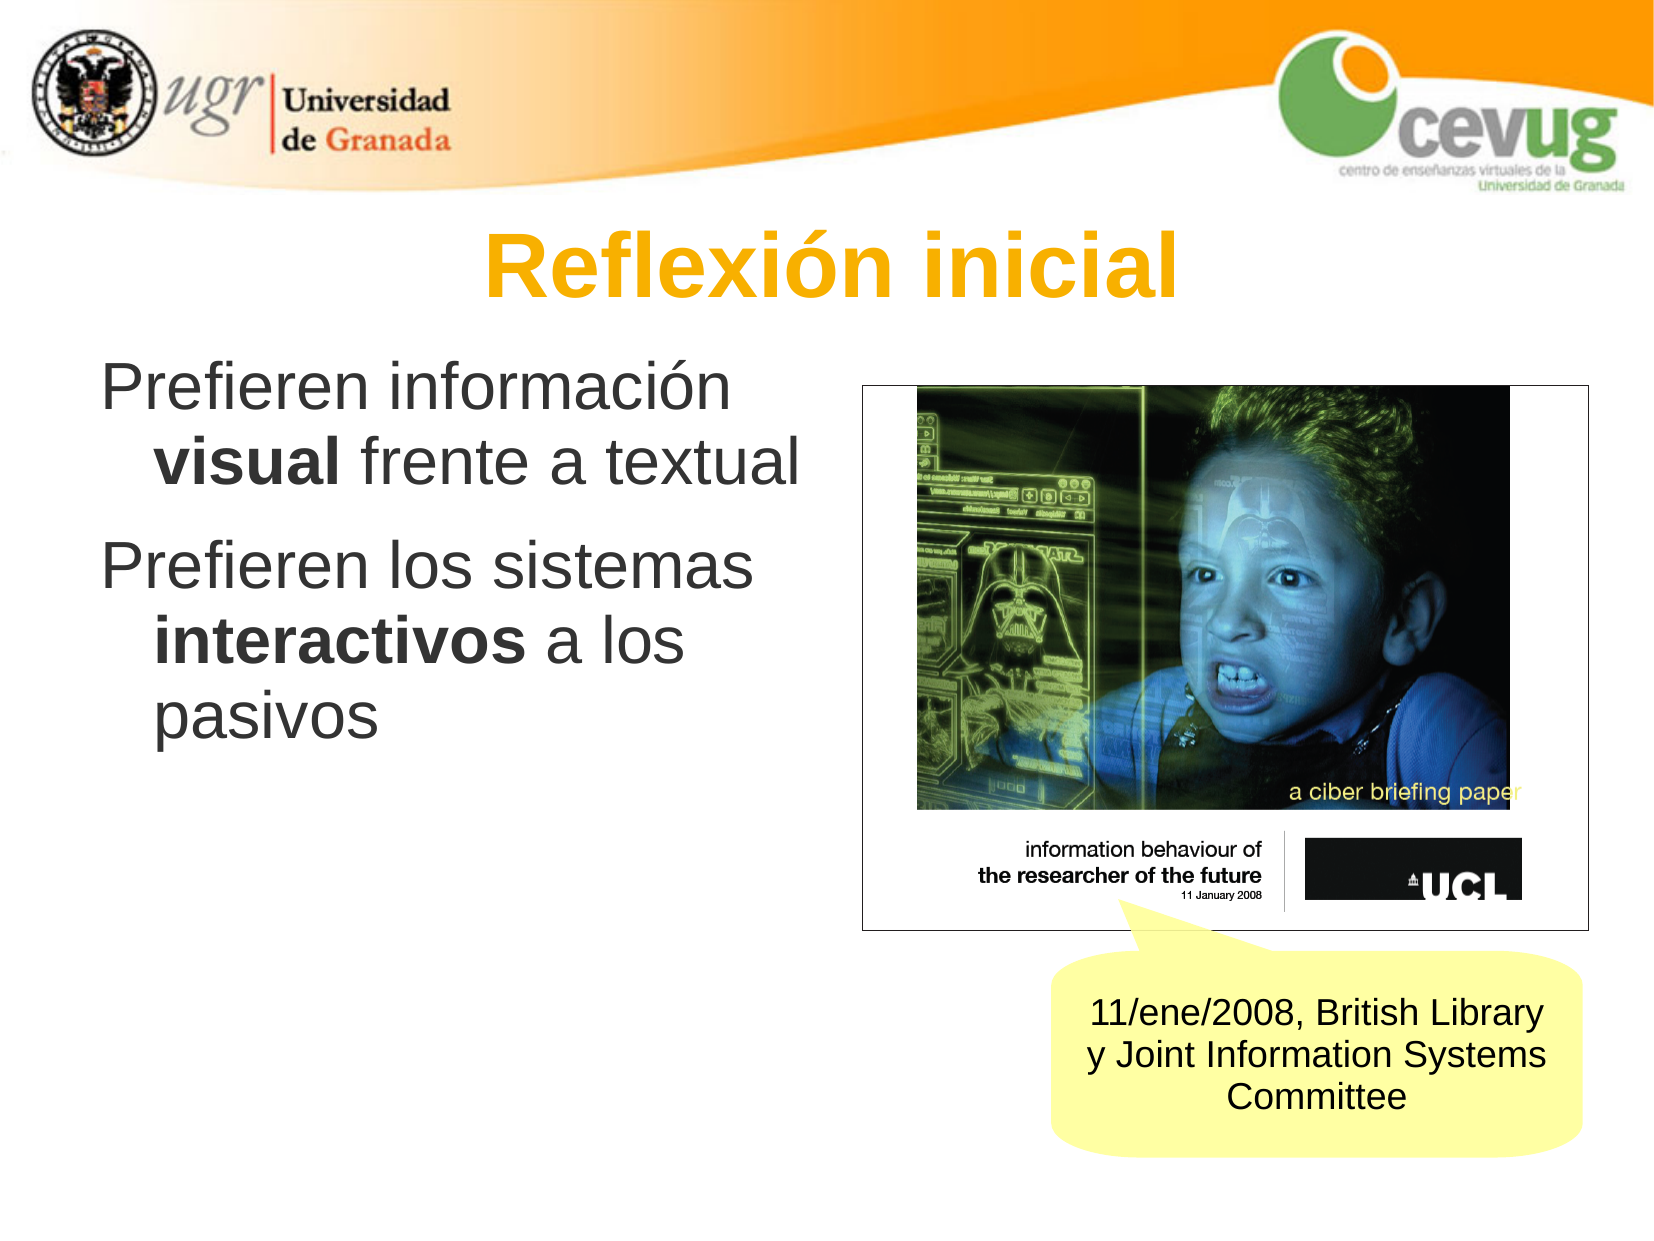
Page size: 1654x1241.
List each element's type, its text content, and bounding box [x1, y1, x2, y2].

title Reflexión inicial [88, 177, 1577, 355]
text_box 11/ene/2008, British Library y Joint Information Systems Committee [1051, 899, 1583, 1158]
list Prefieren información visual frente a textual Prefieren los sistemas interactivos a los pasivos [82, 349, 827, 1168]
picture [862, 385, 1589, 931]
